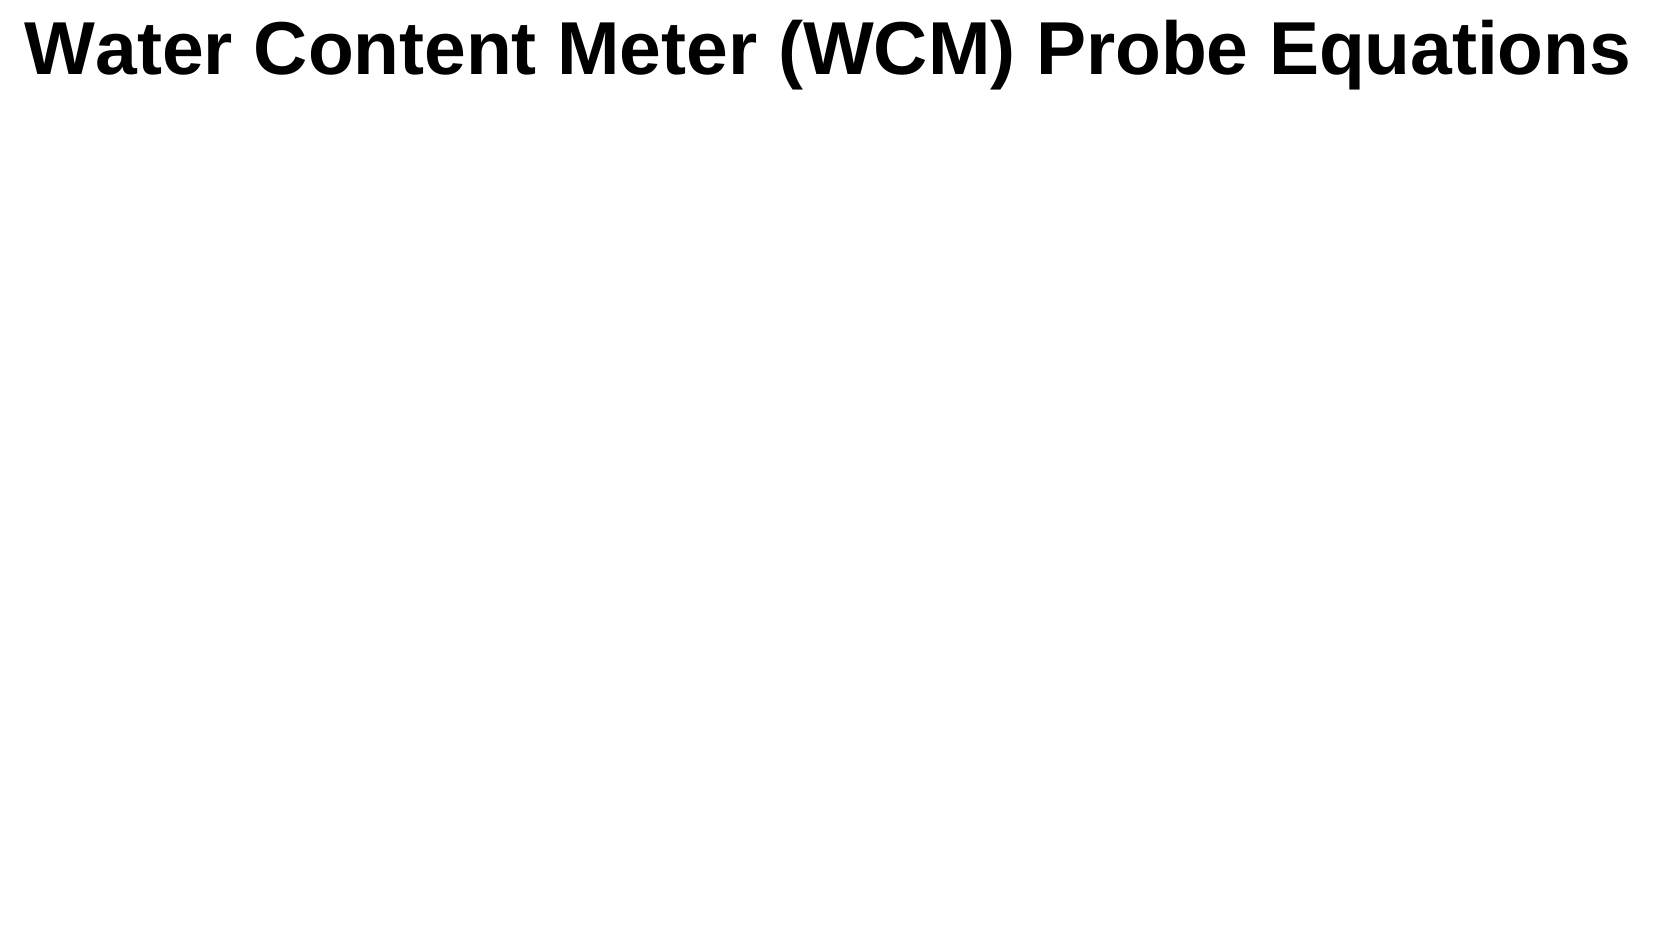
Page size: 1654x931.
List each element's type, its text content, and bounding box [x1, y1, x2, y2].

text_box Water Content Meter (WCM) Probe Equations [4, 8, 1654, 92]
